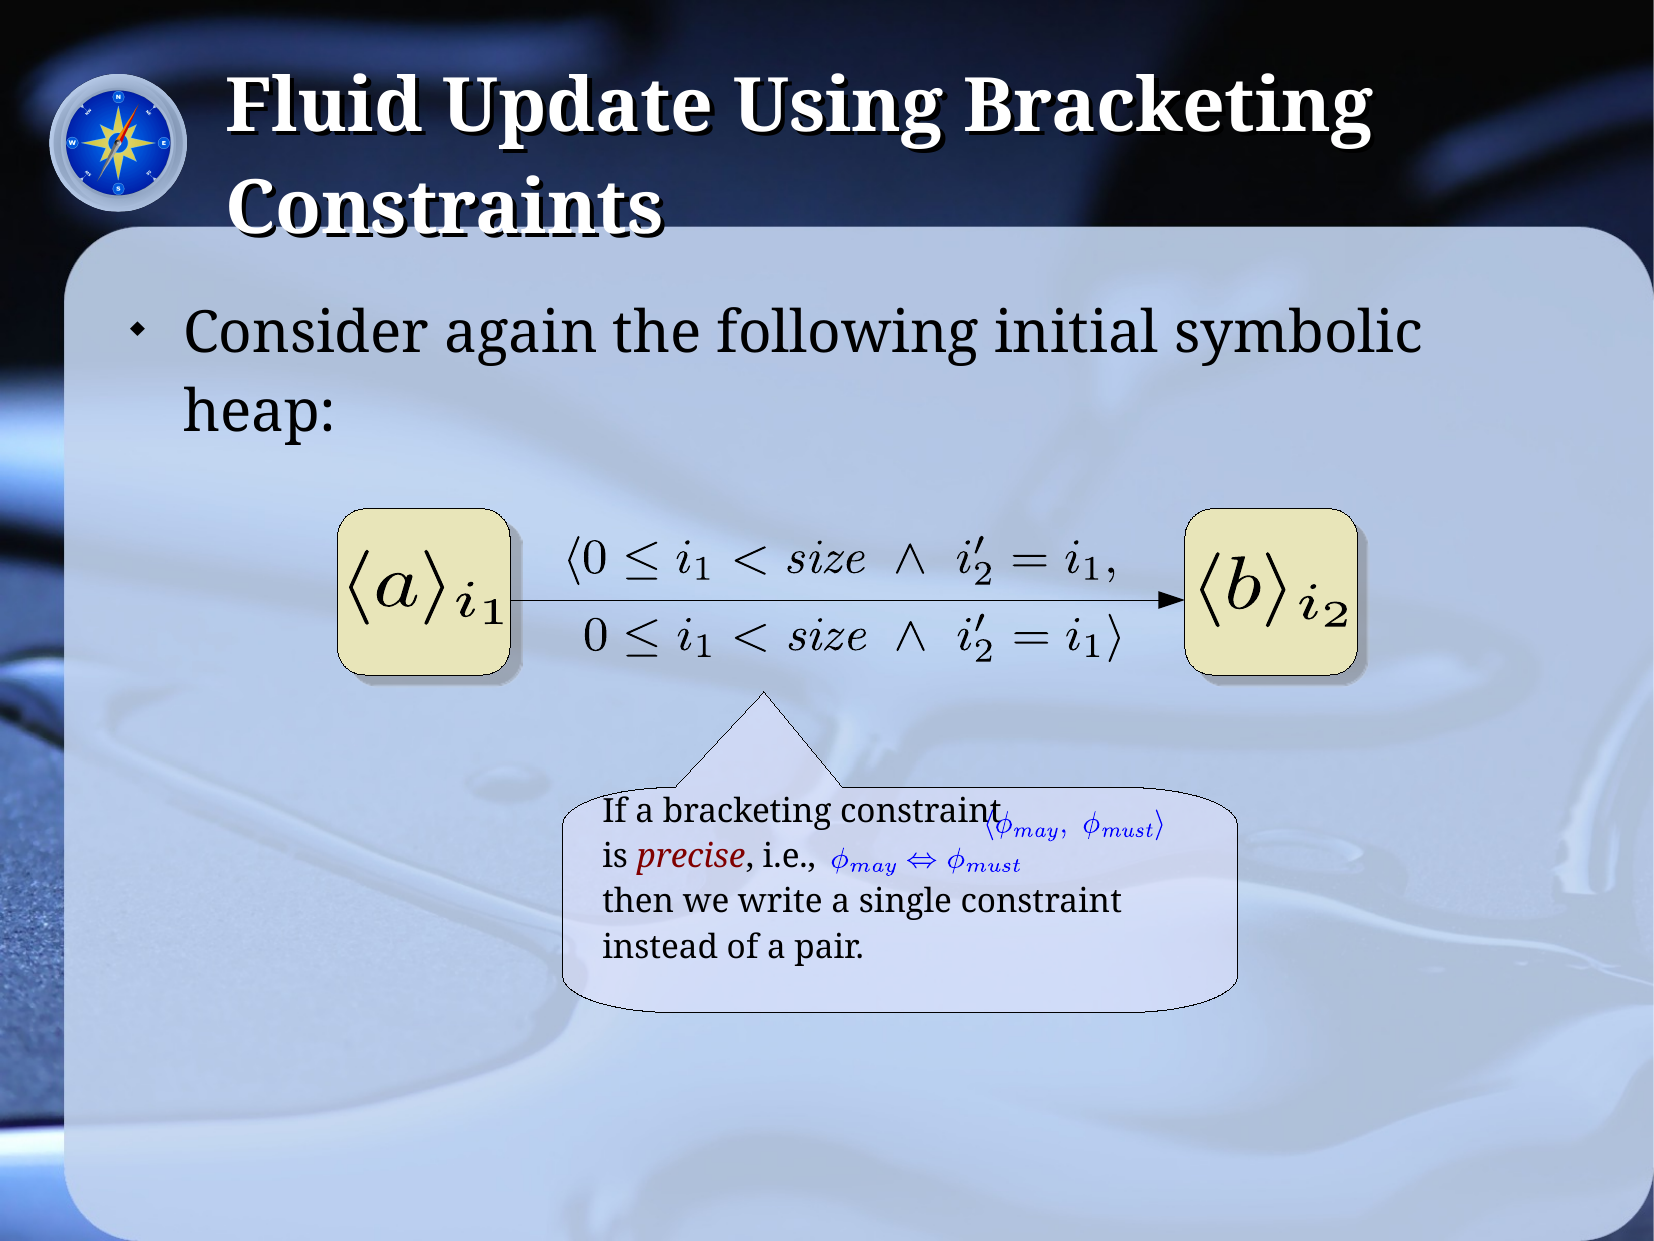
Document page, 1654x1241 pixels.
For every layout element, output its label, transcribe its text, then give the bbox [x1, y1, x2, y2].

text_box [1184, 508, 1358, 676]
picture [0, 0, 1654, 1241]
text_box If a bracketing constraint is precise, i.e., then we write a single constraint instead of a pair. [562, 691, 1238, 1013]
text_box [337, 508, 511, 676]
list Consider again the following initial symbolic heap: [112, 290, 1571, 1095]
title Fluid Update Using Bracketing Constraints [225, 49, 1571, 257]
